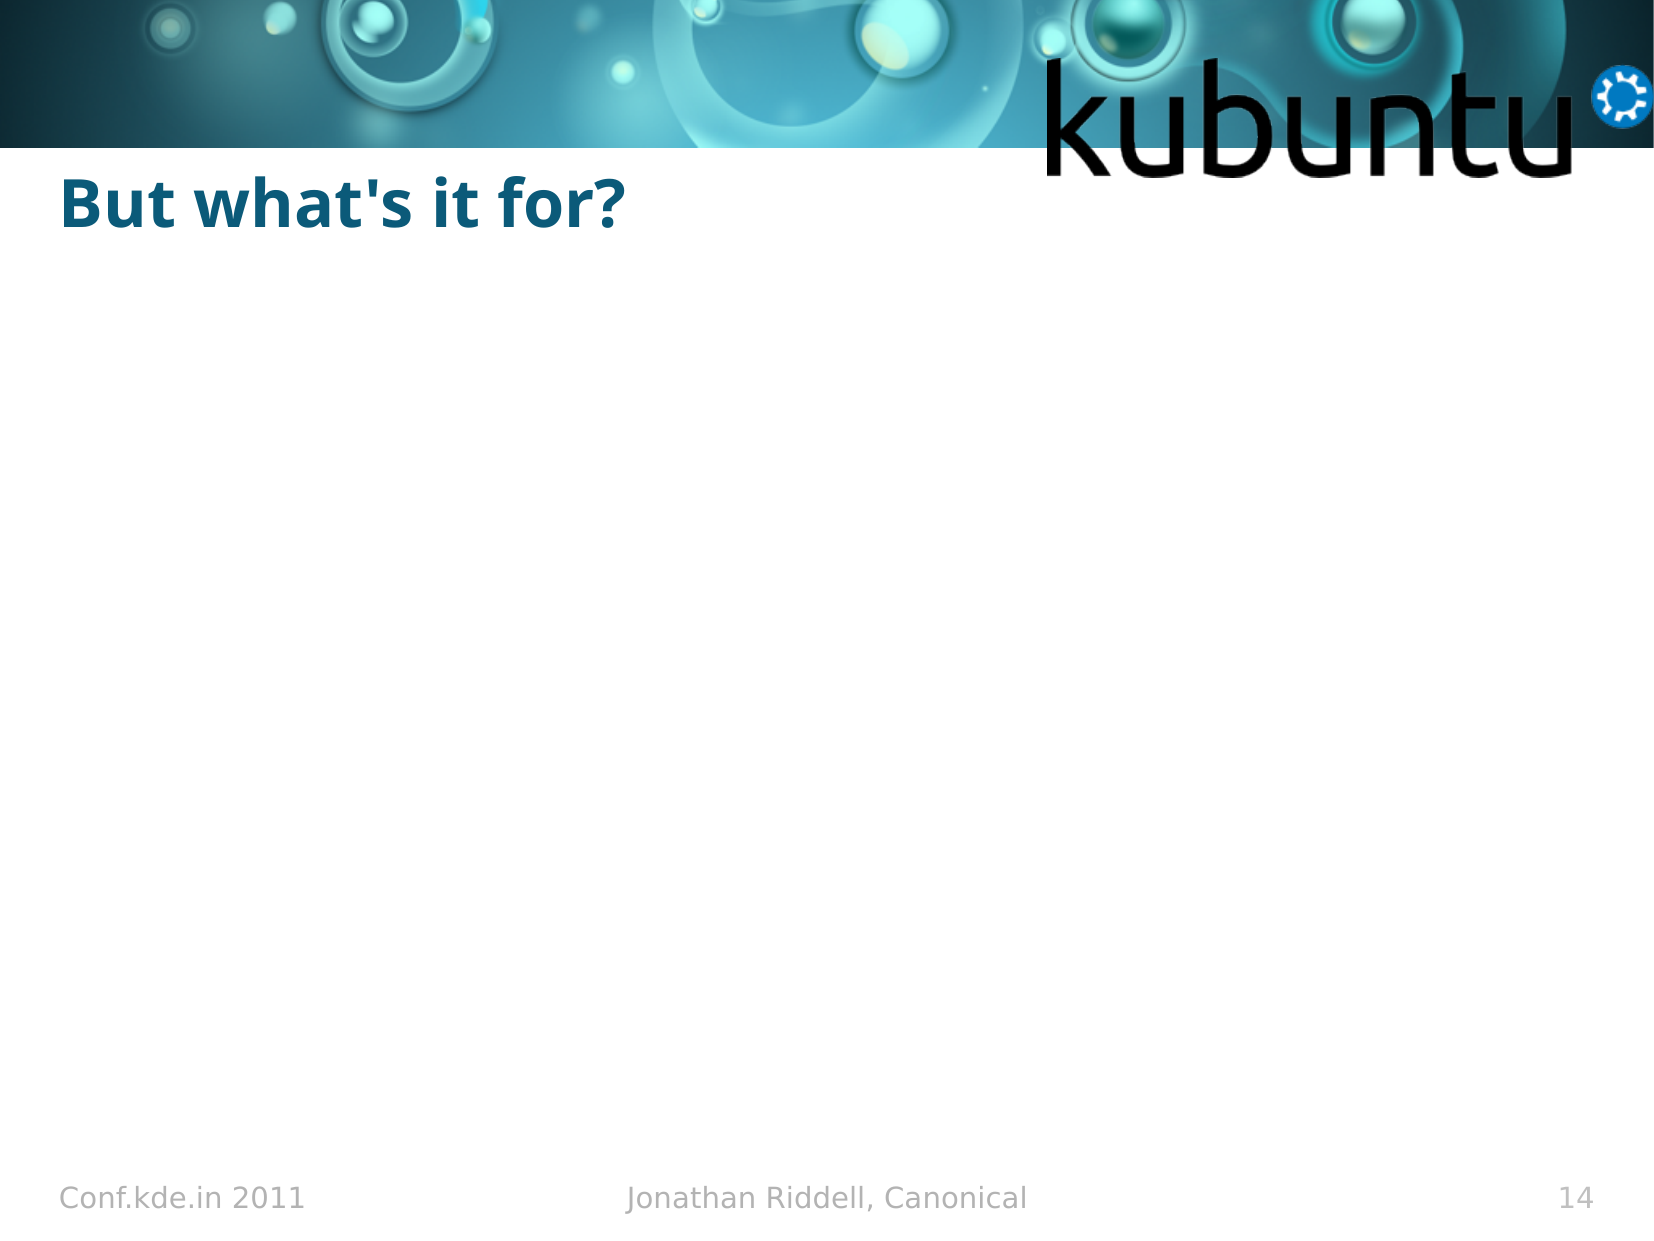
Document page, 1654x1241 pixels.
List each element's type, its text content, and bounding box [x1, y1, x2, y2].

title But what's it for? [59, 164, 1595, 240]
picture [0, 0, 1654, 178]
